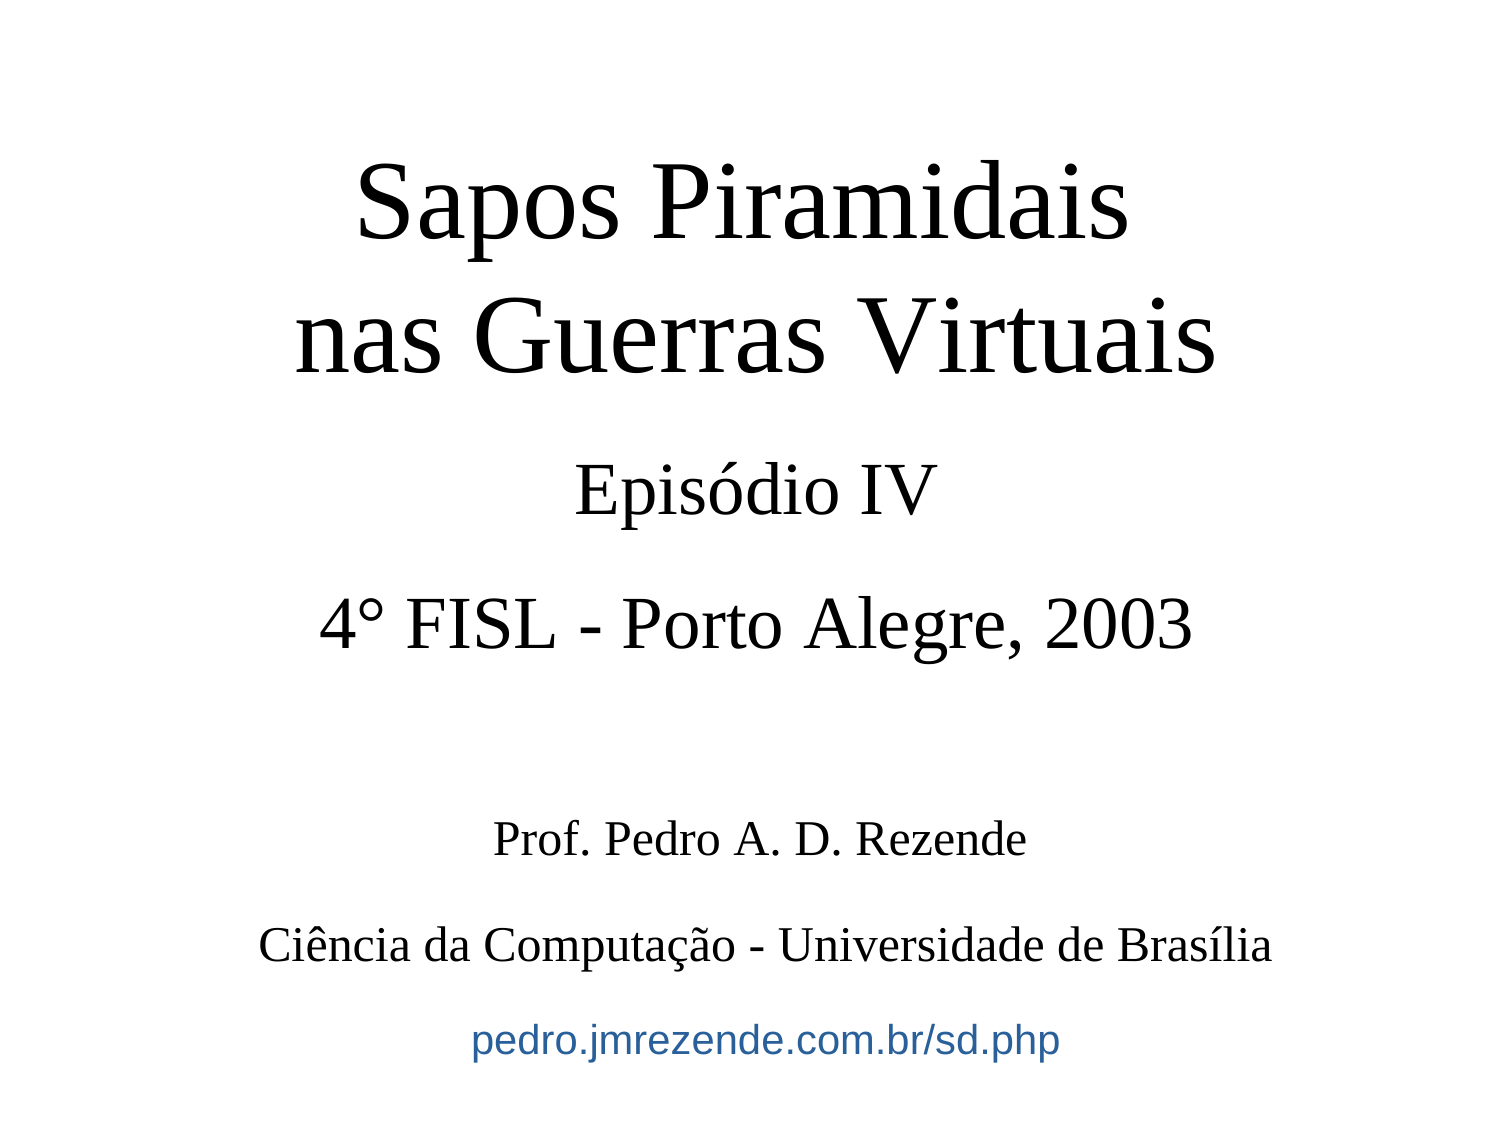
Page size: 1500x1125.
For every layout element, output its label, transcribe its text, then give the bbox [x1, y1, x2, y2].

title Sapos Piramidais nas Guerras Virtuais Episódio IV 4° FISL - Porto Alegre, 2003 [55, 90, 1459, 699]
subtitle Prof. Pedro A. D. Rezende Ciência da Computação - Universidade de Brasília pedro.jmrezende.com.br/sd.php [96, 765, 1361, 1079]
